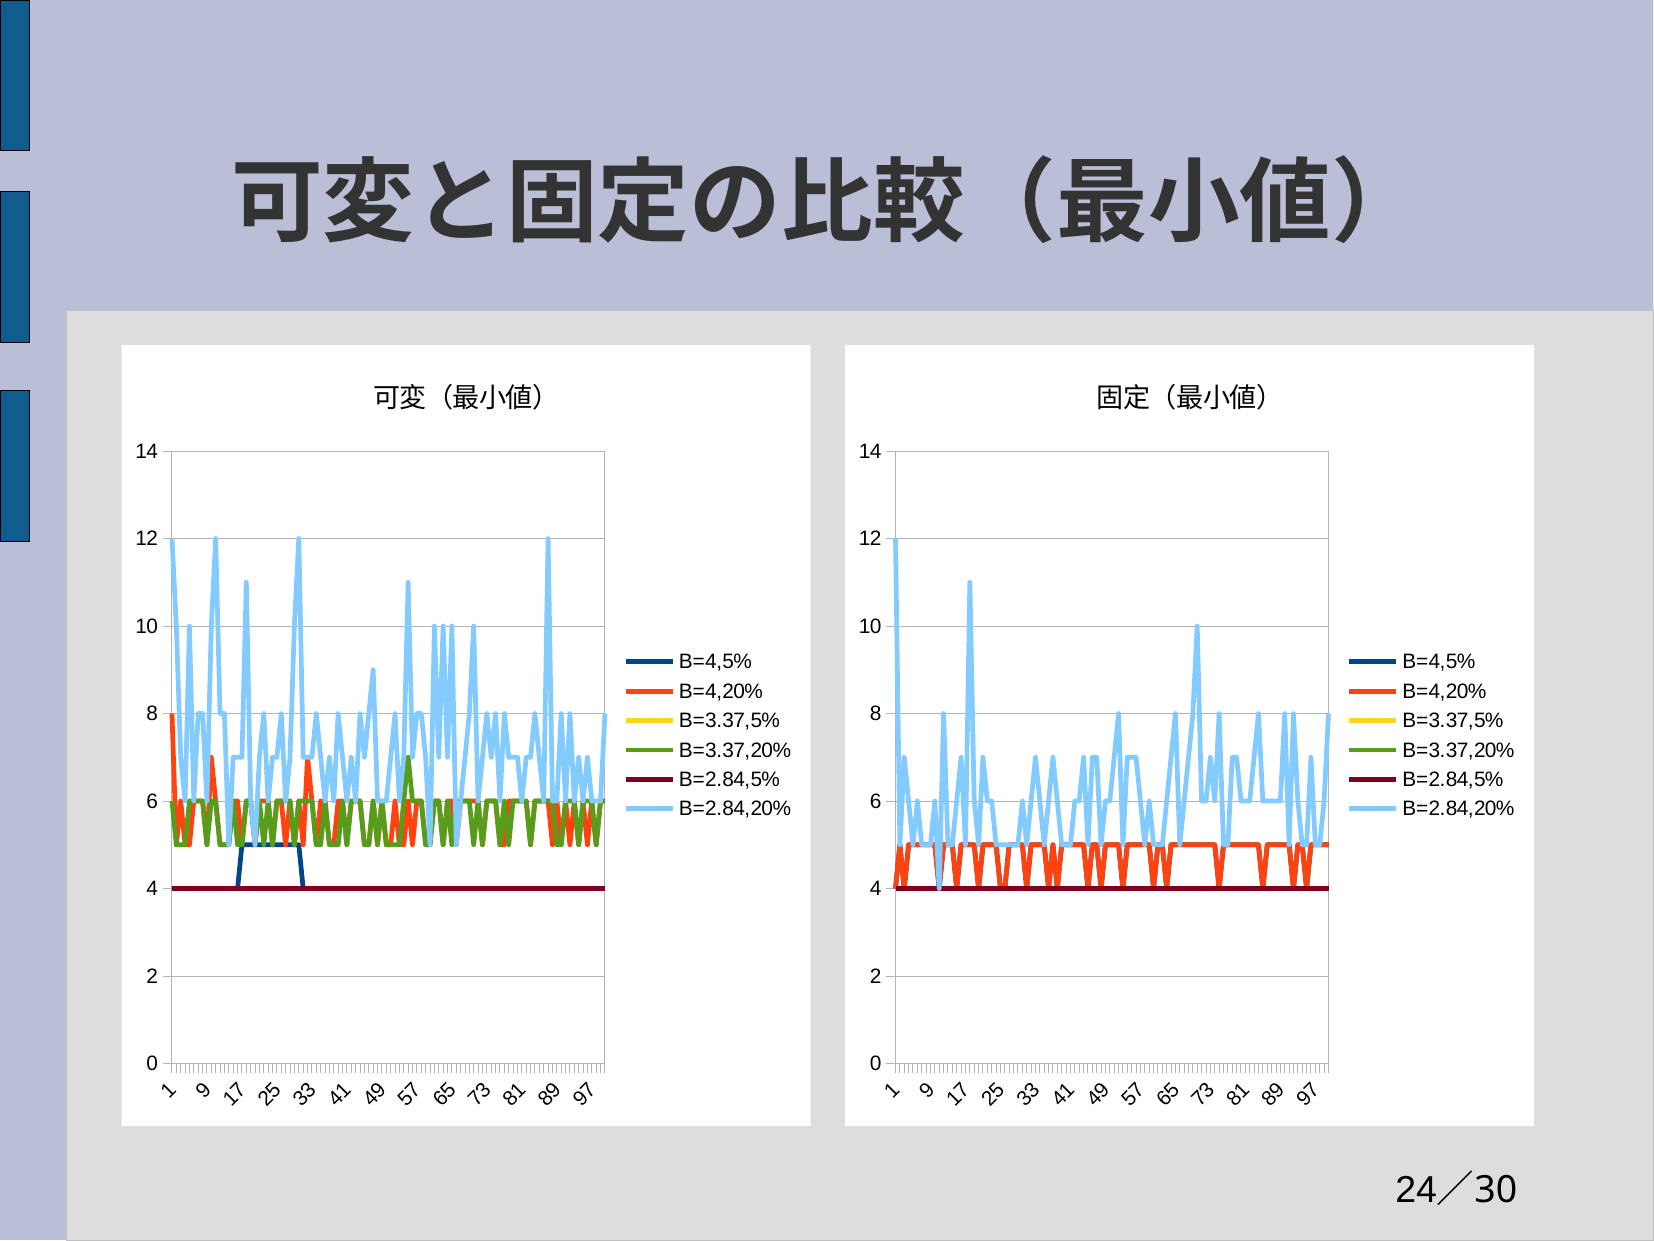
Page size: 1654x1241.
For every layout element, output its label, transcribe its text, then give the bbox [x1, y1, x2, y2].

chart [121, 344, 811, 1127]
chart [845, 344, 1535, 1127]
title 可変と固定の比較（最小値） [121, 91, 1534, 299]
